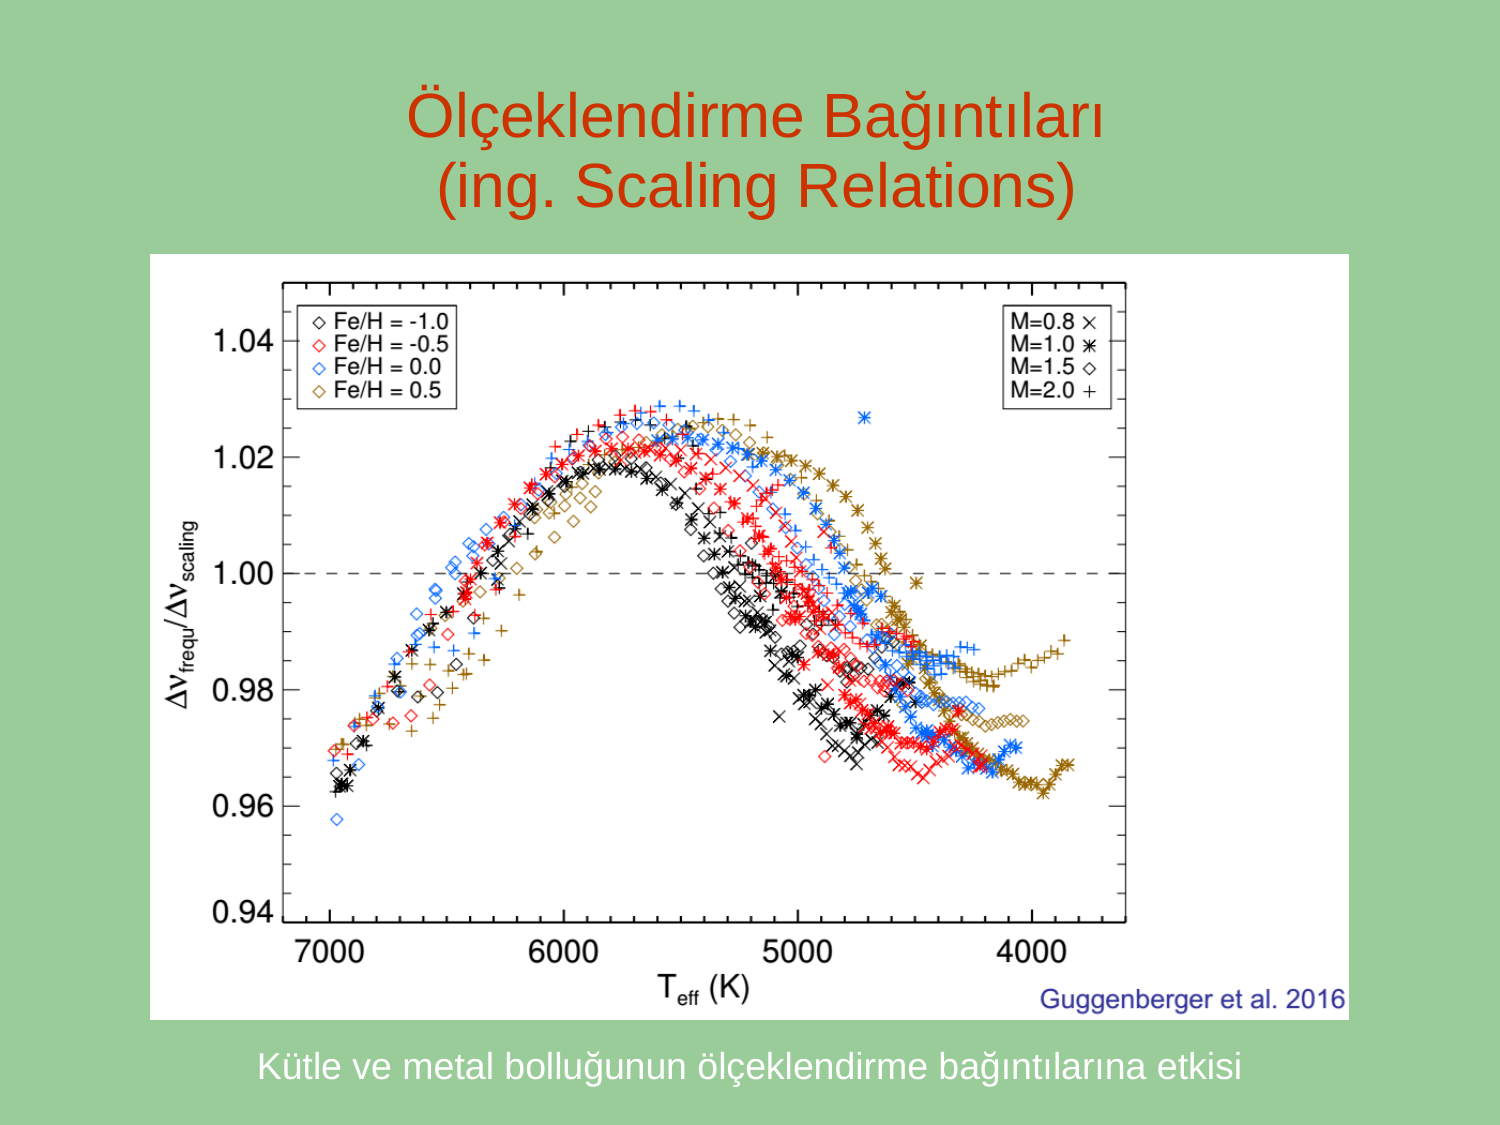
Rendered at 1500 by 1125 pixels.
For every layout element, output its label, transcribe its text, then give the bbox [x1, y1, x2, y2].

text_box Kütle ve metal bolluğunun ölçeklendirme bağıntılarına etkisi [149, 1038, 1350, 1096]
title Ölçeklendirme Bağıntıları (ing. Scaling Relations) [120, 29, 1395, 272]
picture [150, 254, 1349, 1021]
